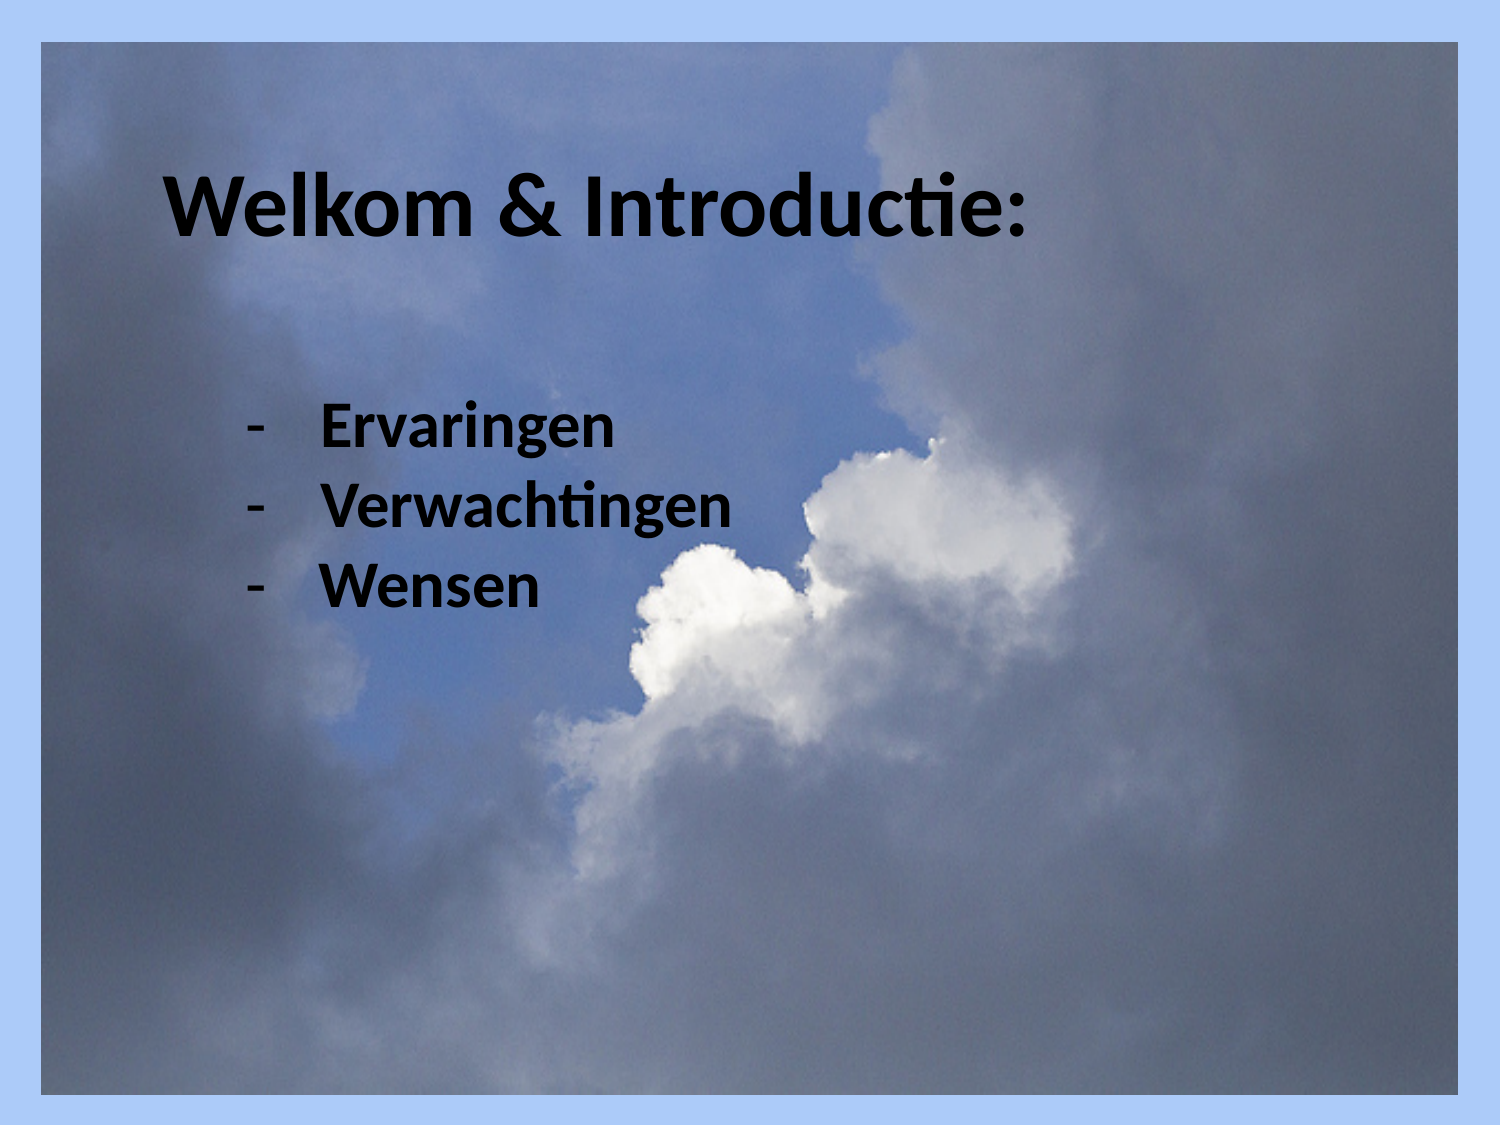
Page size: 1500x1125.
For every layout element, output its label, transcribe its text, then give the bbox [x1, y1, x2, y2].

text_box Ervaringen Verwachtingen Wensen [230, 373, 975, 632]
text_box Welkom & Introductie: [147, 137, 1129, 264]
picture [41, 42, 1458, 1095]
